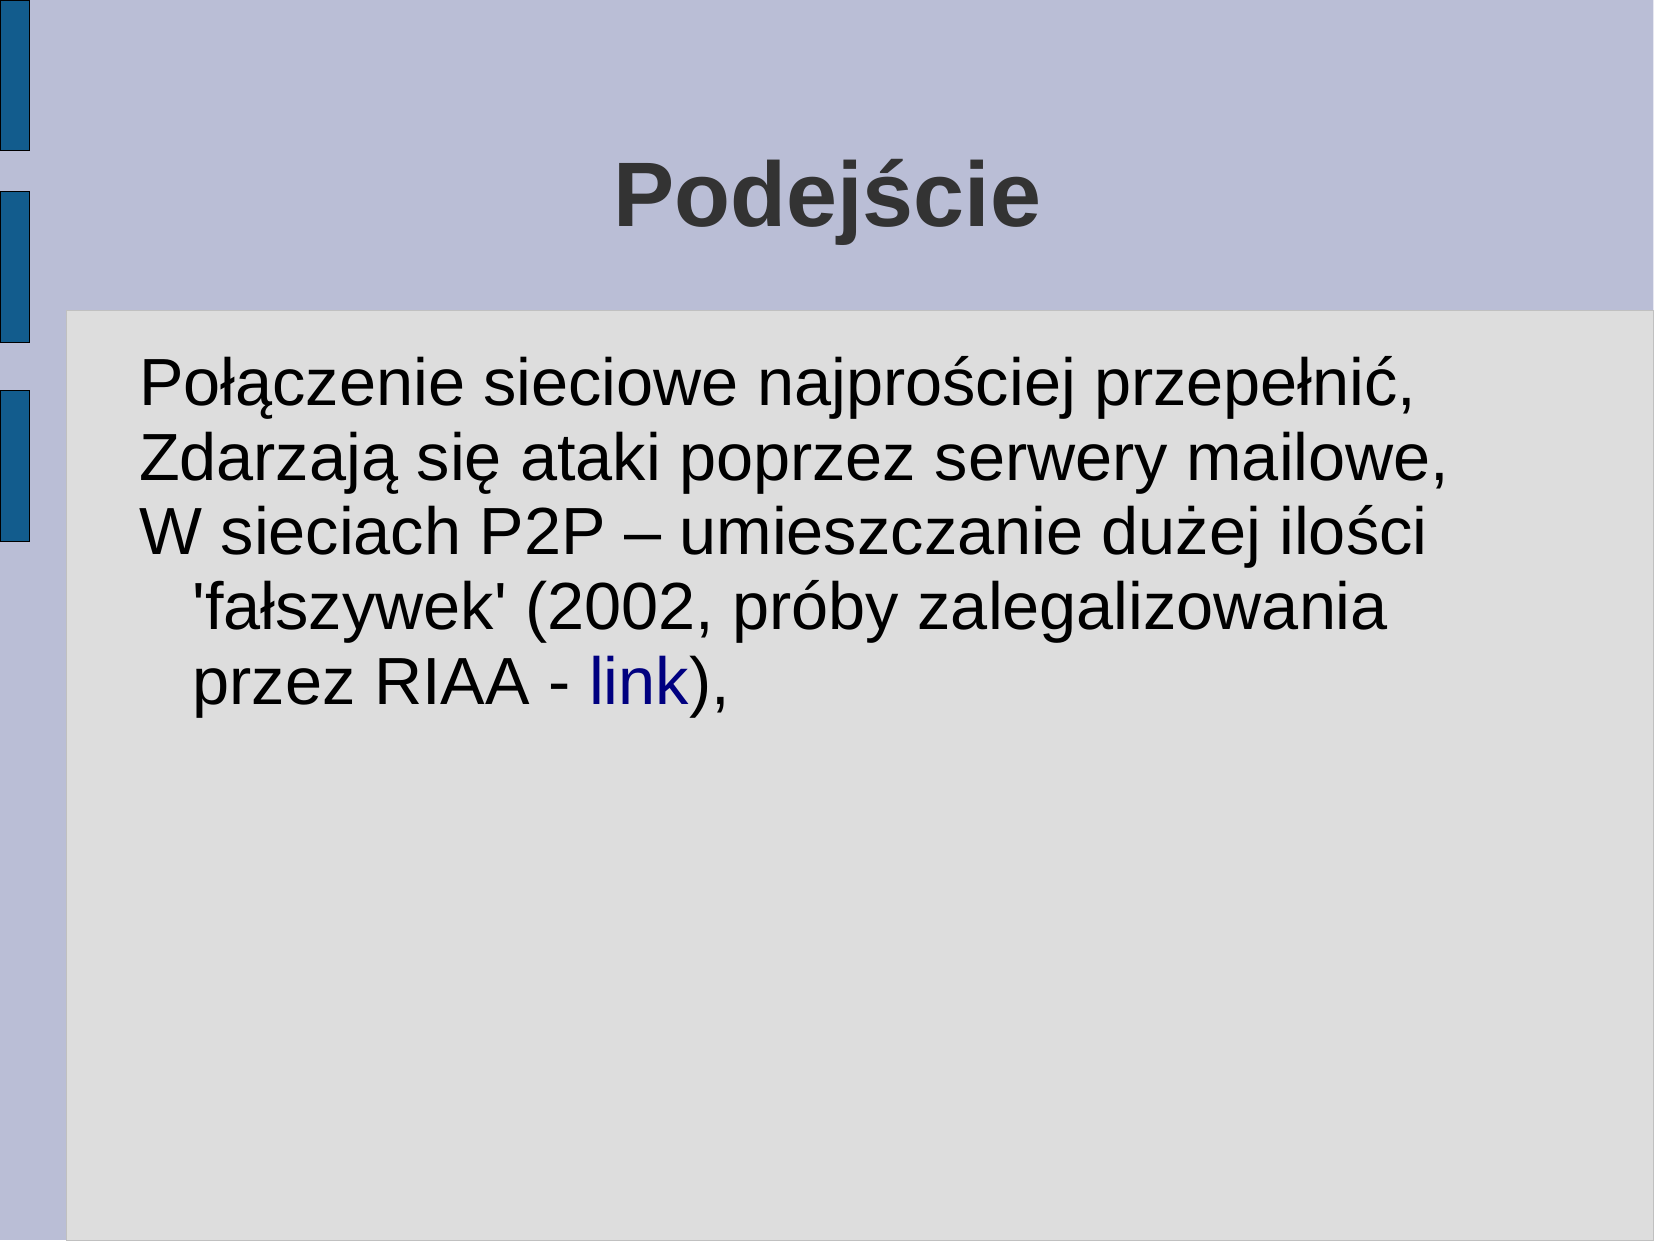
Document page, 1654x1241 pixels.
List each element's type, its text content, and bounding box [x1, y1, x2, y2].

list Połączenie sieciowe najprościej przepełnić, Zdarzają się ataki poprzez serwery mailowe, W sieciach P2P – umieszczanie dużej ilości 'fałszywek' (2002, próby zalegalizowania przez RIAA - link), [121, 344, 1534, 1127]
title Podejście [121, 91, 1534, 299]
